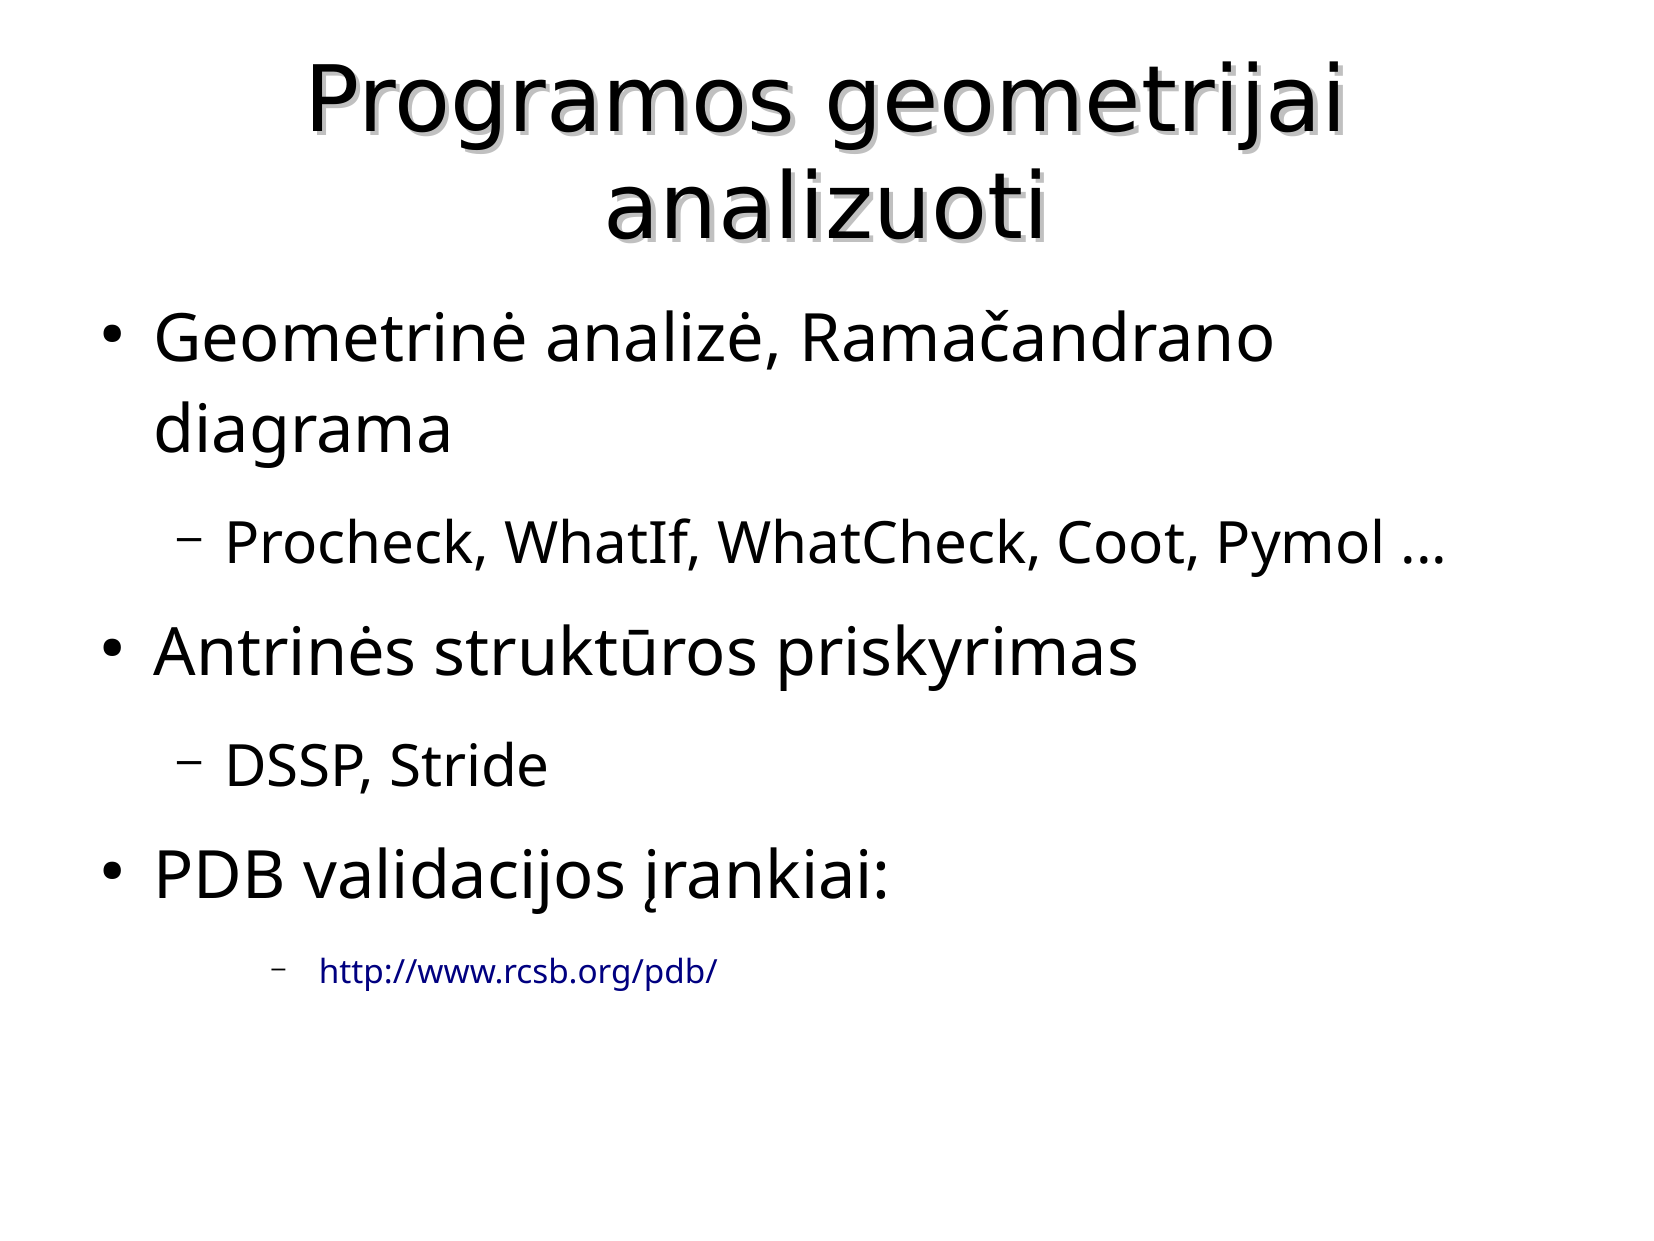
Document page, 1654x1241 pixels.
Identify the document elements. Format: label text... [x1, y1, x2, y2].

title Programos geometrijai analizuoti [82, 45, 1571, 261]
list Geometrinė analizė, Ramačandrano diagrama Procheck, WhatIf, WhatCheck, Coot, Pymol ... Antrinės struktūros priskyrimas DSSP, Stride PDB validacijos įrankiai: http://www.rcsb.org/pdb/ [82, 290, 1571, 1094]
